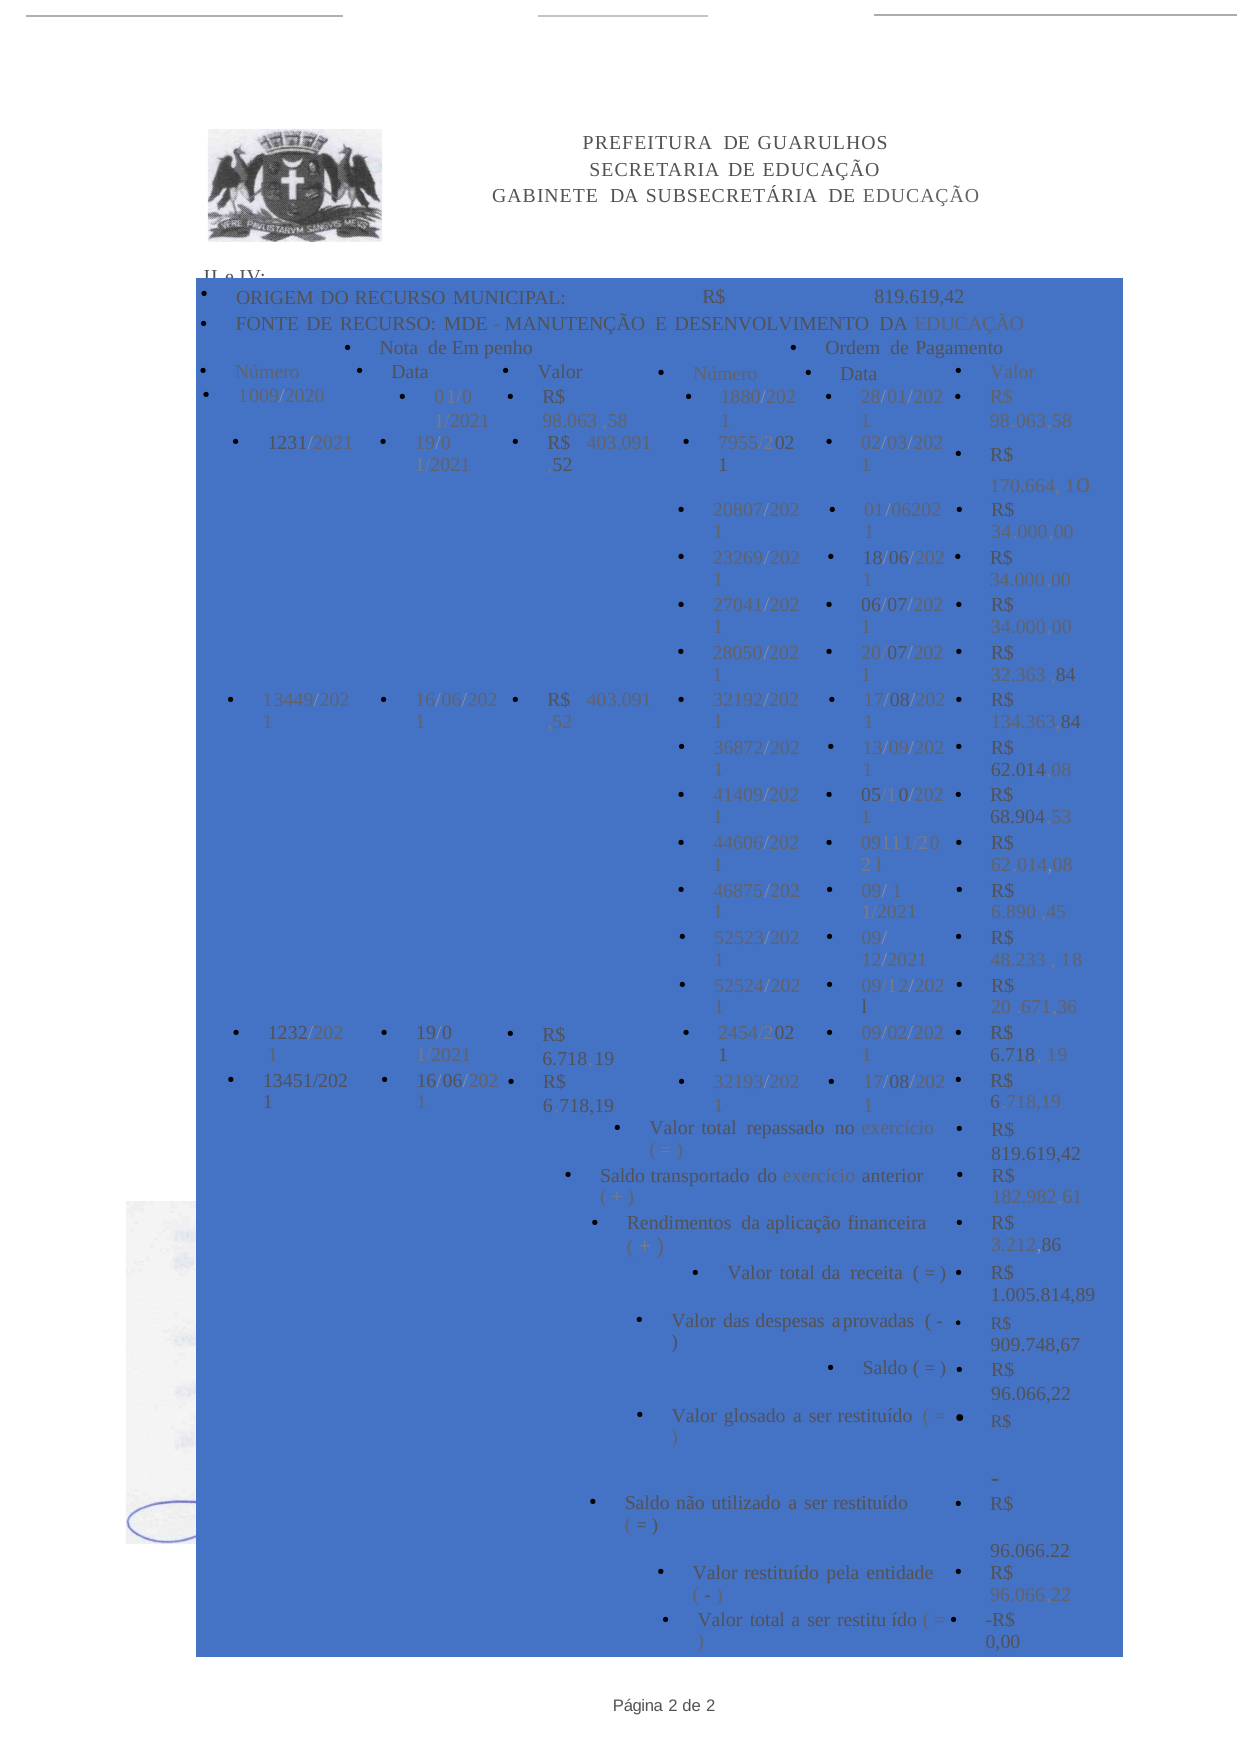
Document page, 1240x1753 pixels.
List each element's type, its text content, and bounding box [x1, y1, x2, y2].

table_cell R$ 6.718,19 [947, 1070, 1123, 1117]
table_cell 19/0 1/2021 [353, 432, 499, 689]
table_cell Data [801, 361, 947, 385]
table_cell 13449/2021 [196, 689, 353, 1022]
table_cell R$ 96.066,22 [947, 1357, 1123, 1405]
table_cell -R$ 0,00 [947, 1609, 1123, 1657]
table_cell Valor total a ser restitu ído ( = ) [196, 1609, 947, 1657]
table_cell R$ 34.000,00 [947, 499, 1123, 547]
table_cell 09/12/202 l [801, 975, 947, 1022]
table_cell 46875/2021 [656, 880, 801, 927]
table_cell R$ 62.014,08 [947, 737, 1123, 784]
table_cell R$ 909.748,67 [947, 1310, 1123, 1357]
table_cell R$ 32.363 ,84 [947, 642, 1123, 689]
table_cell 20807/2021 [656, 499, 801, 547]
table_cell 16/06/2021 [353, 1070, 499, 1117]
table_cell R$ 170.664, 1o [947, 432, 1123, 499]
table_cell 09/ 12/2021 [801, 927, 947, 975]
table_cell R$ 68.904,53 [947, 784, 1123, 832]
table_cell 52524/2021 [656, 975, 801, 1022]
table_cell 36872/2021 [656, 737, 801, 784]
table_header ORIGEM DO RECURSO MUNICIPAL: R$ 819.619,42 [196, 278, 1123, 313]
table_cell 1232/2021 [196, 1022, 353, 1070]
table_cell R$ 34.000,00 [947, 547, 1123, 594]
table_cell R$ 134.363,84 [947, 689, 1123, 737]
table_cell R$ 98.063 ,58 [499, 385, 656, 432]
table_cell R$ 819.619,42 [947, 1117, 1123, 1165]
table_cell 27041/2021 [656, 594, 801, 642]
table_cell 17/08/2021 [801, 689, 947, 737]
table_cell Valor [499, 361, 656, 385]
table_cell 32192/2021 [656, 689, 801, 737]
table_cell Número [196, 361, 353, 385]
table_cell 1880/2021 [656, 385, 801, 432]
table_cell 18/06/2021 [801, 547, 947, 594]
table_cell Valor total repassado no exercício ( = ) [196, 1117, 947, 1165]
table_cell 28050/2021 [656, 642, 801, 689]
table_cell Número [656, 361, 801, 385]
table_cell 52523/2021 [656, 927, 801, 975]
table_cell 09111/202 l [801, 832, 947, 880]
table_cell Valor restituído pela entidade ( - ) [196, 1562, 947, 1609]
table_cell Valor glosado a ser restituído ( = ) [196, 1405, 947, 1492]
table_cell Ordem de Pagamento [656, 337, 1123, 361]
table_cell R$ 182.982,61 [947, 1165, 1123, 1212]
table_cell R$ 3.212,86 [947, 1212, 1123, 1262]
table_cell R$ 96.066,22 [947, 1562, 1123, 1609]
table_cell R$ 403.091 ,52 [499, 689, 656, 1022]
table_cell 2454/2021 [656, 1022, 801, 1070]
table_cell 7955/2021 [656, 432, 801, 499]
table_cell Valor [947, 361, 1123, 385]
table_cell Saldo não utilizado a ser restituído ( = ) [196, 1492, 947, 1562]
table_cell 05/10/2021 [801, 784, 947, 832]
table_cell R$ 98.063,58 [947, 385, 1123, 432]
table_cell 19/0 1/2021 [353, 1022, 499, 1070]
table_cell 41409/2021 [656, 784, 801, 832]
table_cell 28/01/2021 [801, 385, 947, 432]
table_cell 01/062021 [801, 499, 947, 547]
table_cell R$ 6.890 ,45 [947, 880, 1123, 927]
table_cell 13451/2021 [196, 1070, 353, 1117]
table_cell 09/ 1 1/2021 [801, 880, 947, 927]
table_cell Nota de Em penho [196, 337, 656, 361]
table_cell 16/06/2021 [353, 689, 499, 1022]
table_cell Saldo transportado do exercício anterior ( + ) [196, 1165, 947, 1212]
text_box Página 2 de 2 [610, 1695, 718, 1716]
table_cell 17/08/2021 [801, 1070, 947, 1117]
table_cell Data [353, 361, 499, 385]
table_cell Rendimentos da aplicação financeira ( + ) [196, 1212, 947, 1262]
table_cell R$ 48.233 , 18 [947, 927, 1123, 975]
table_cell 06/07/2021 [801, 594, 947, 642]
table_cell Valor das despesas aprovadas ( - ) [196, 1310, 947, 1357]
table_cell 01/0 1/2021 [353, 385, 499, 432]
table_cell 44606/2021 [656, 832, 801, 880]
table_cell 20/07/2021 [801, 642, 947, 689]
table_cell R$ 34.000,00 [947, 594, 1123, 642]
table_cell R$ 403.091 ,52 [499, 432, 656, 689]
table_cell Valor total da receita ( = ) [196, 1262, 947, 1310]
table_cell R$ - [947, 1405, 1123, 1492]
table_cell R$ 96.066.22 [947, 1492, 1123, 1562]
table_cell 09/02/2021 [801, 1022, 947, 1070]
table_cell 1231/2021 [196, 432, 353, 689]
table_cell Saldo ( = ) [196, 1357, 947, 1405]
table_cell R$ 6.718, 19 [947, 1022, 1123, 1070]
table_cell 02/03/2021 [801, 432, 947, 499]
table_cell 23269/2021 [656, 547, 801, 594]
table_cell R$ 20 .671,36 [947, 975, 1123, 1022]
table_cell R$ 6.718,19 [499, 1070, 656, 1117]
table_cell FONTE DE RECURSO: MDE - MANUTENÇÃO E DESENVOLVIMENTO DA EDUCAÇÃO [196, 313, 1123, 337]
table_cell R$ 1.005.814,89 [947, 1262, 1123, 1310]
table_cell 13/09/2021 [801, 737, 947, 784]
text_box PREFEITURA DE GUARULHOS SECRETARIA DE EDUCAÇÃO GABINETE DA SUBSECRETÁRIA DE EDUCAÇÃO II e IV: [201, 126, 984, 278]
table_cell 1009/2020 [196, 385, 353, 432]
table_cell 32193/2021 [656, 1070, 801, 1117]
table_cell R$ 62.014,08 [947, 832, 1123, 880]
table_cell R$ 6.718,19 [499, 1022, 656, 1070]
